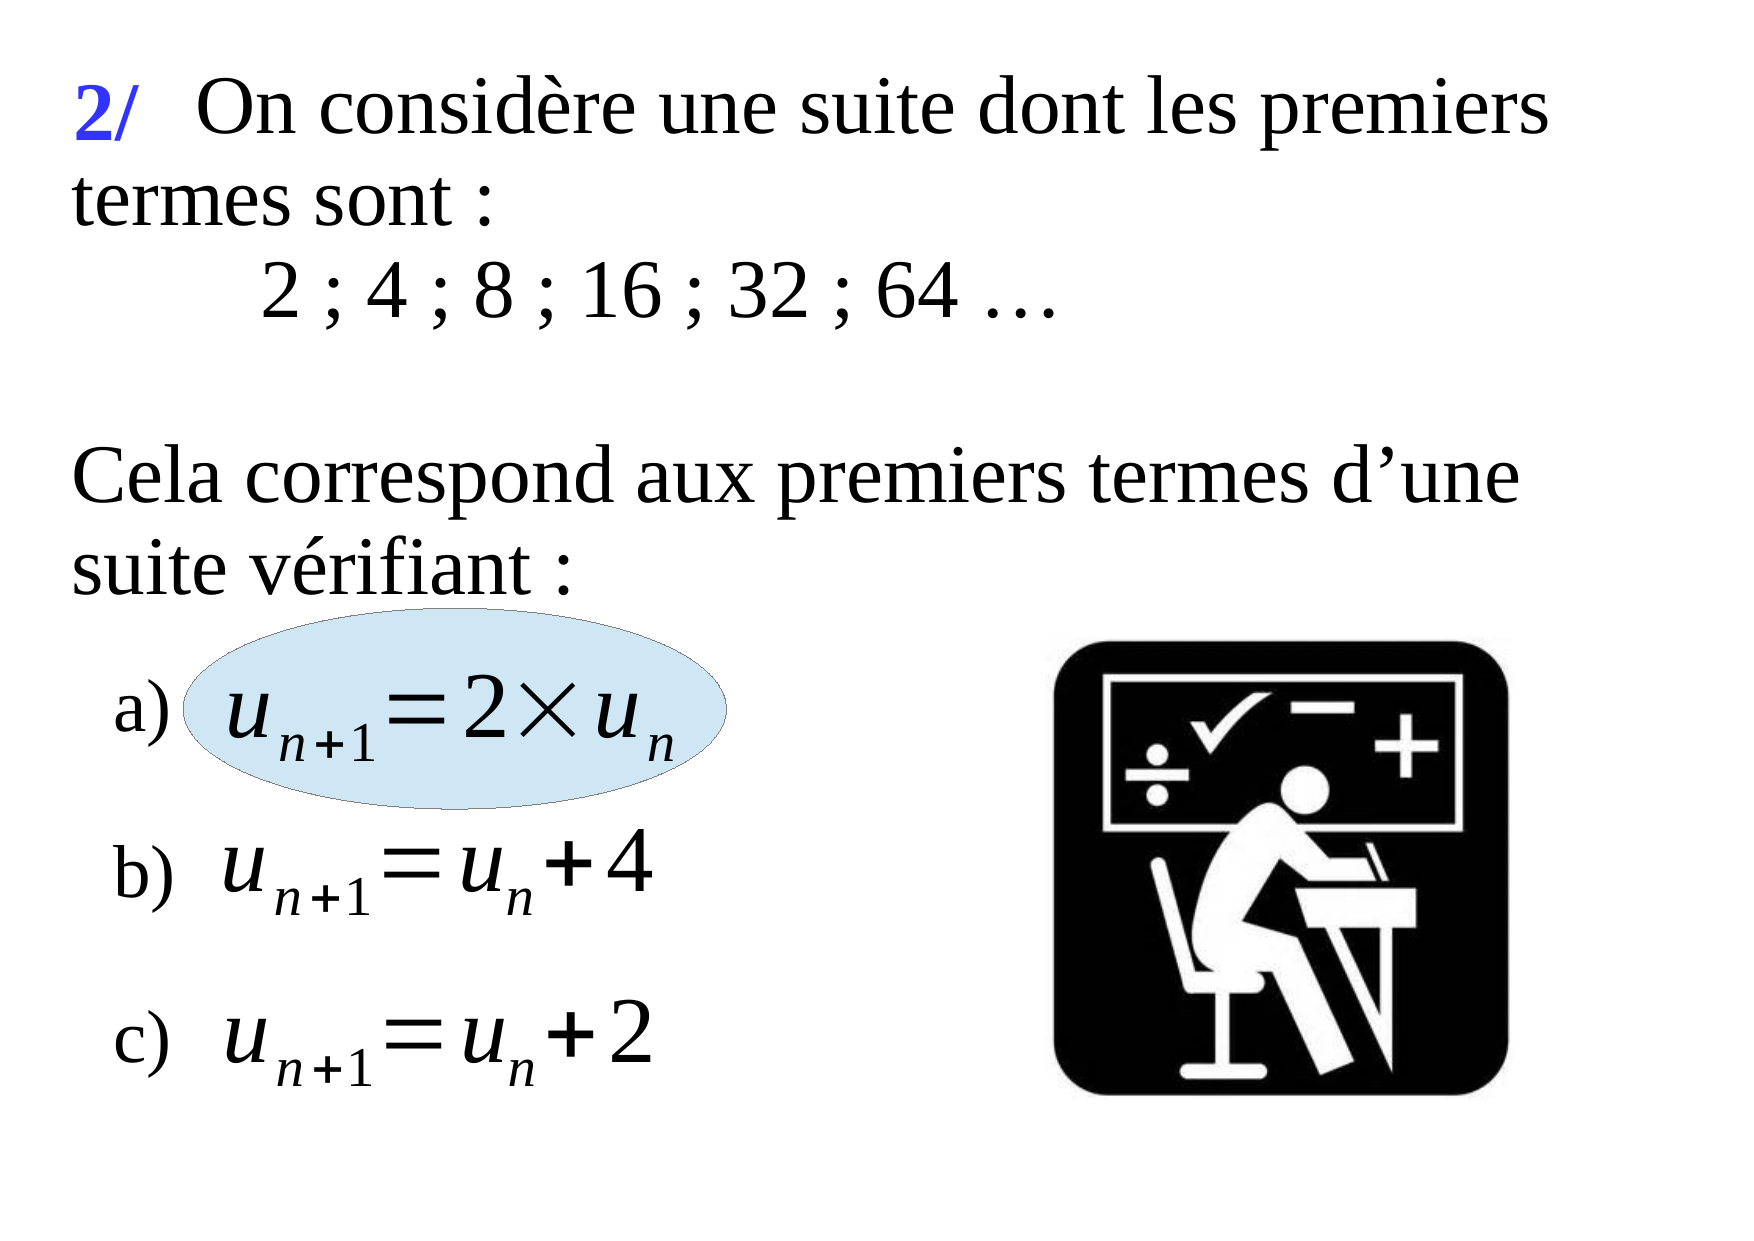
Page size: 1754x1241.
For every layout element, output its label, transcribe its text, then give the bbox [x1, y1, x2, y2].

picture [1045, 637, 1513, 1099]
text_box On considère une suite dont les premiers termes sont : 2 ; 4 ; 8 ; 16 ; 32 ; 64 … Cela correspond aux premiers termes d’une suite vérifiant : [56, 51, 1589, 621]
text_box 2/ [59, 59, 154, 167]
text_box [225, 608, 685, 655]
chart [196, 809, 680, 928]
text_box a) b) c) [98, 656, 402, 1087]
text_box [248, 774, 662, 809]
text_box [697, 663, 727, 755]
chart [200, 655, 697, 774]
chart [198, 980, 680, 1099]
text_box [183, 673, 200, 744]
text_box [578, 301, 609, 373]
